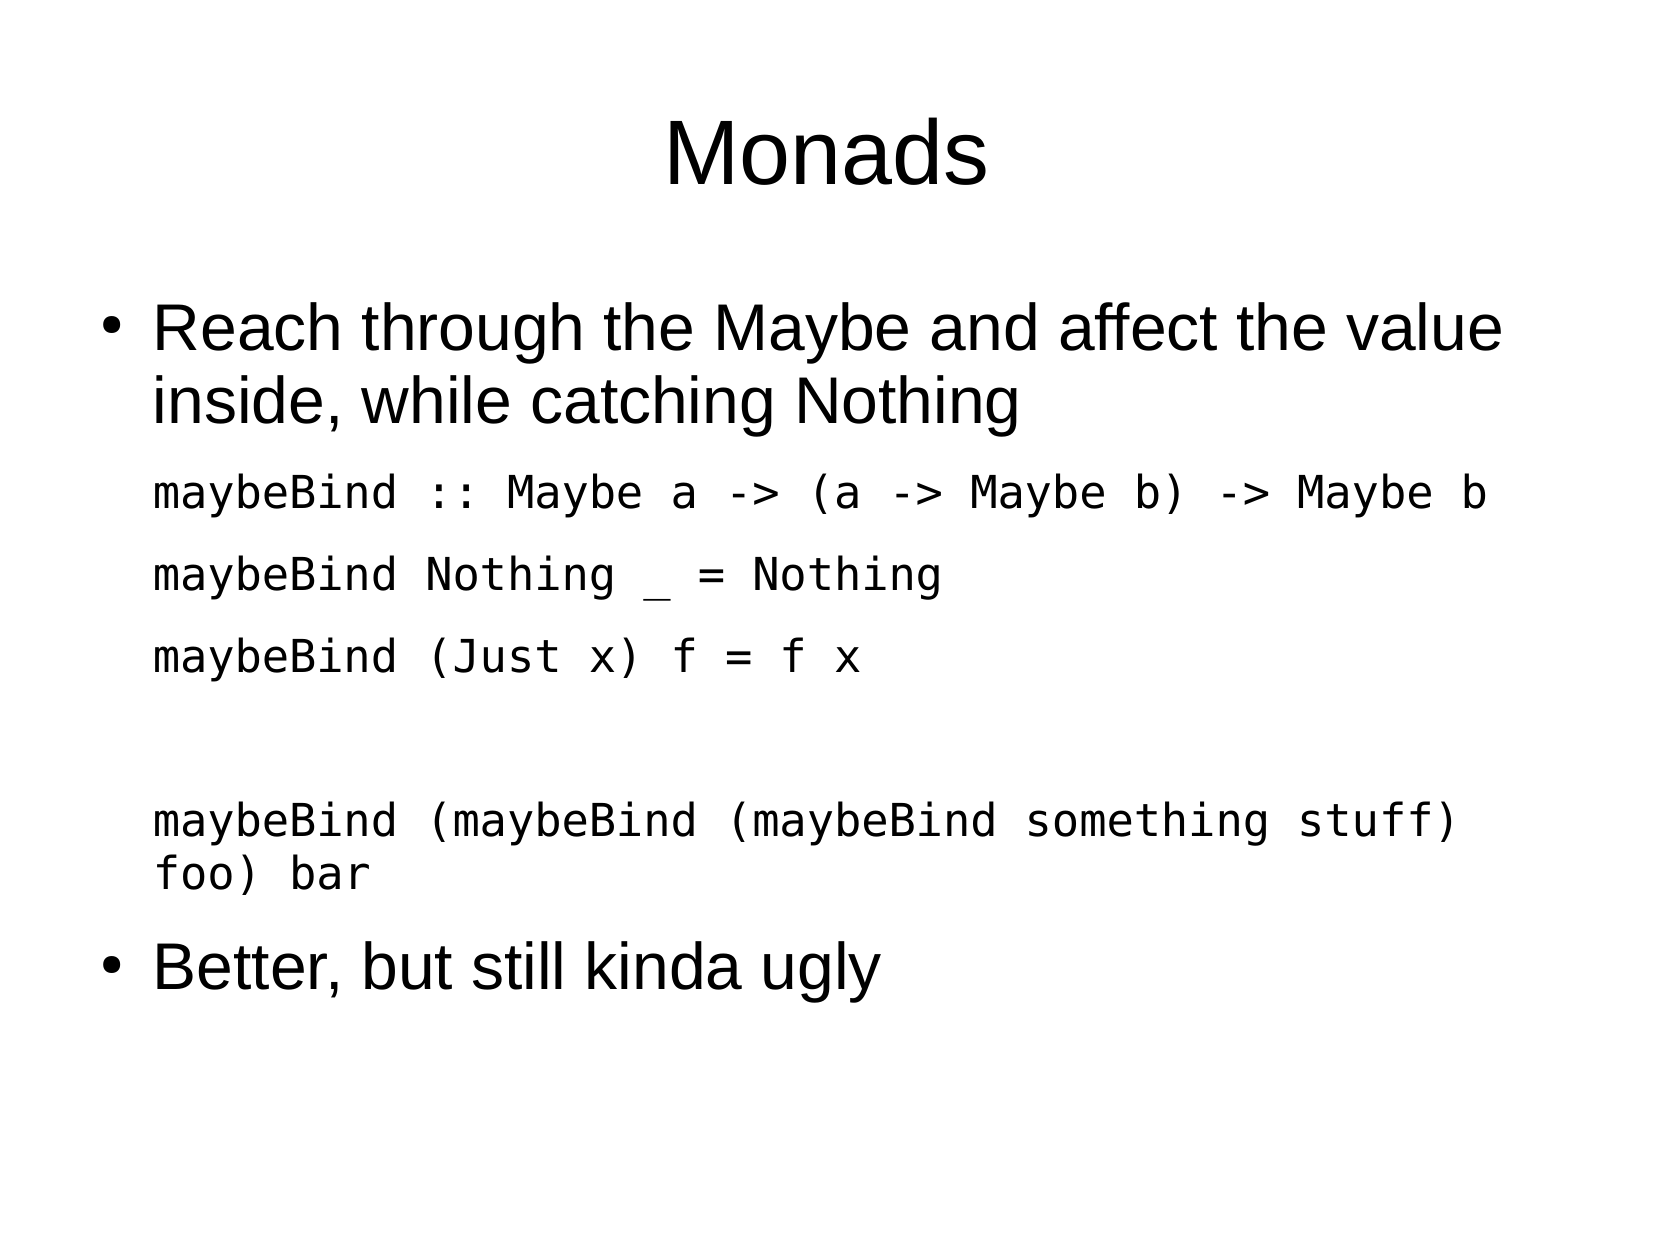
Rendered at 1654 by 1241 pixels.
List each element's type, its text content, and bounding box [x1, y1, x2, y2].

title Monads [82, 49, 1571, 257]
list Reach through the Maybe and affect the value inside, while catching Nothing maybeBind :: Maybe a -> (a -> Maybe b) -> Maybe b maybeBind Nothing _ = Nothing maybeBind (Just x) f = f x maybeBind (maybeBind (maybeBind something stuff) foo) bar Better, but still kinda ugly [82, 290, 1571, 1010]
